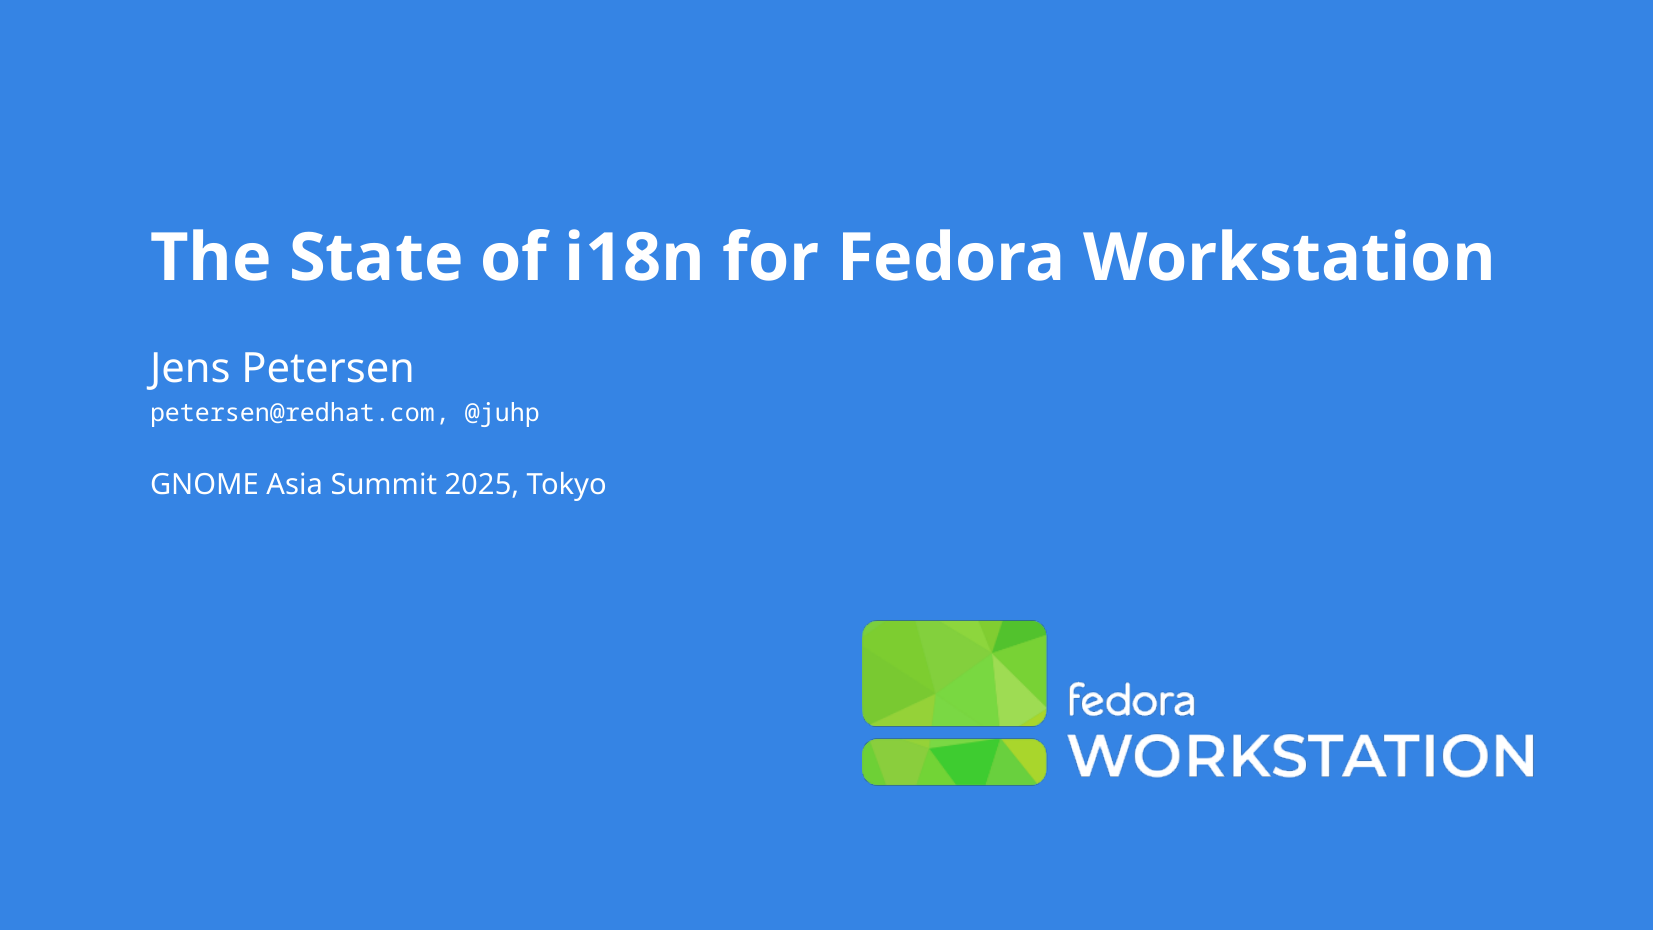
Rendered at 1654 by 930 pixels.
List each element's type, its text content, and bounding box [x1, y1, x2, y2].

picture [862, 601, 1547, 788]
title The State of i18n for Fedora Workstation [150, 144, 1501, 301]
title Jens Petersen petersen@redhat.com, @juhp GNOME Asia Summit 2025, Tokyo [150, 338, 1501, 494]
